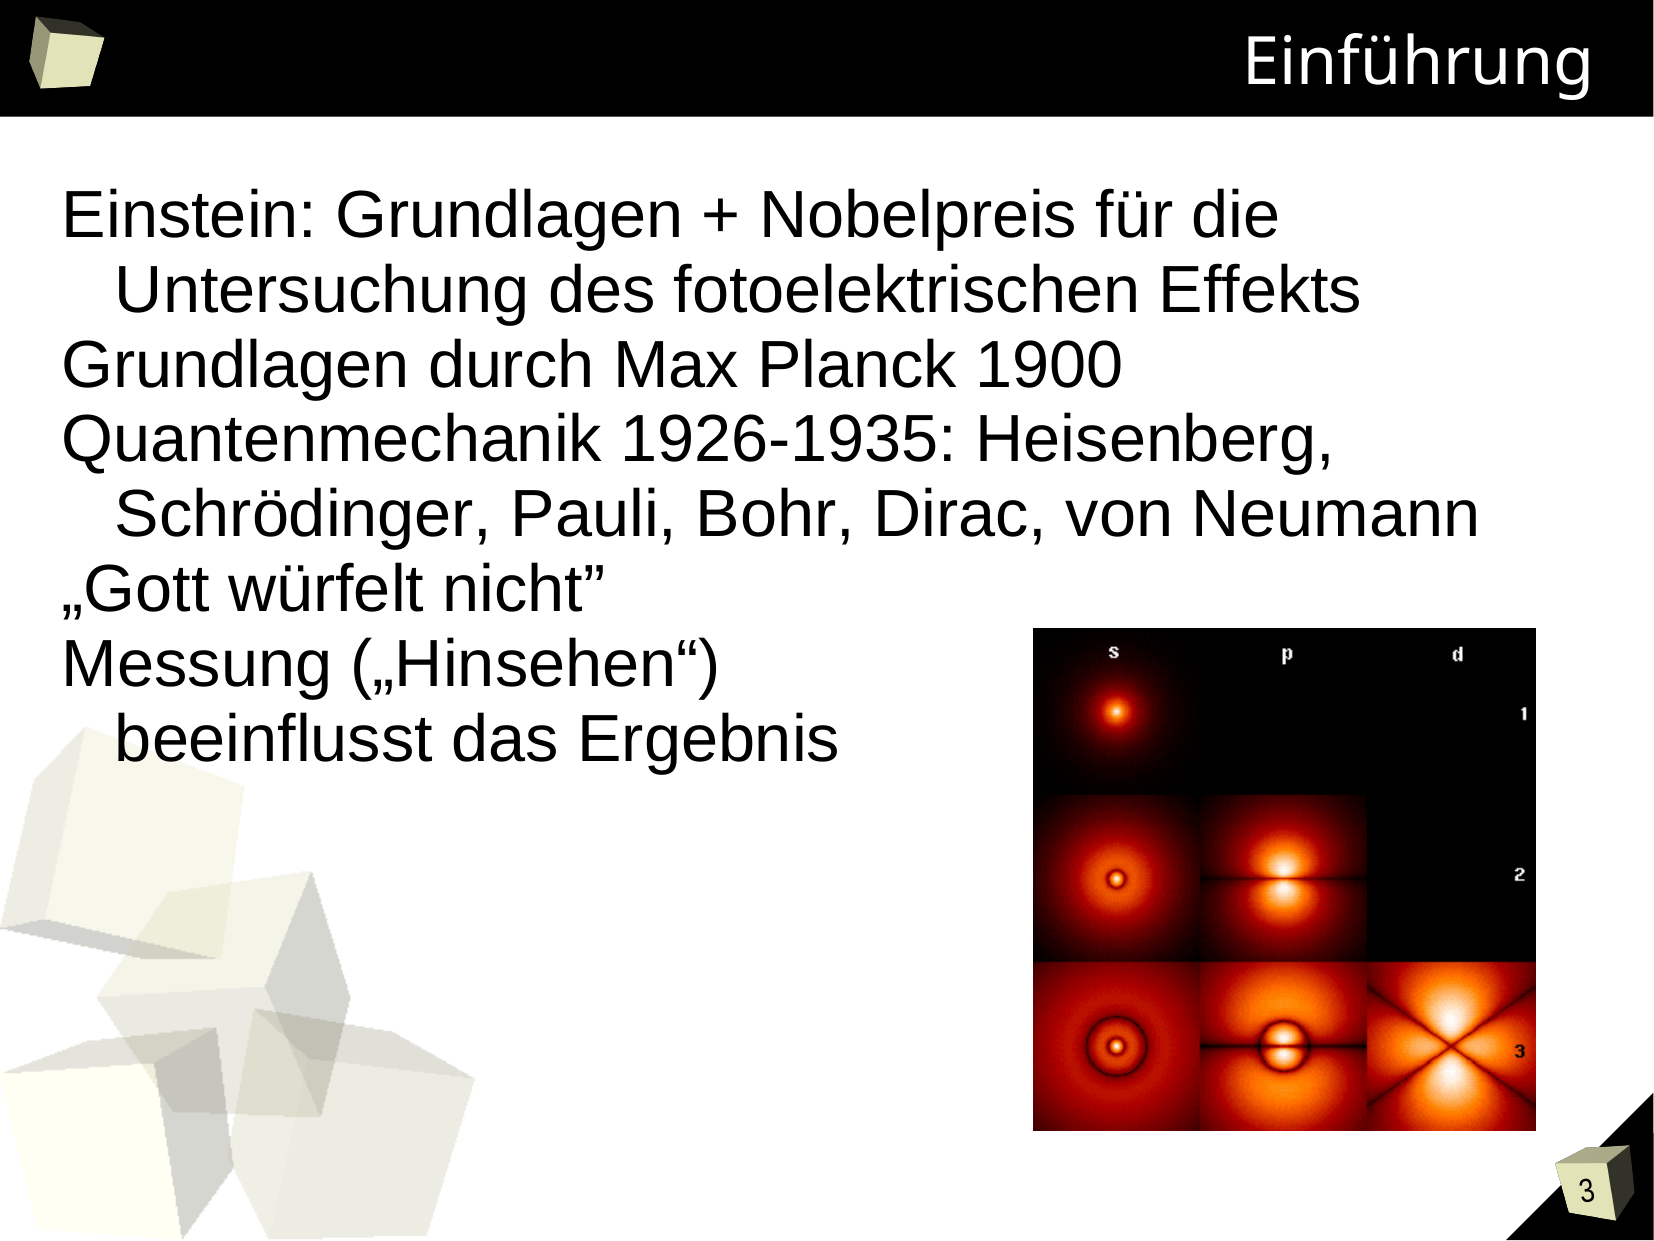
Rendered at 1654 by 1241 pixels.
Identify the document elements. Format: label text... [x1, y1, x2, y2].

list Einstein: Grundlagen + Nobelpreis für die Untersuchung des fotoelektrischen Effekts Grundlagen durch Max Planck 1900 Quantenmechanik 1926-1935: Heisenberg, Schrödinger, Pauli, Bohr, Dirac, von Neumann „Gott würfelt nicht” Messung („Hinsehen“) beeinflusst das Ergebnis [44, 177, 1611, 1214]
picture [1033, 628, 1536, 1131]
picture [0, 726, 477, 1241]
title Einführung [118, 0, 1595, 119]
